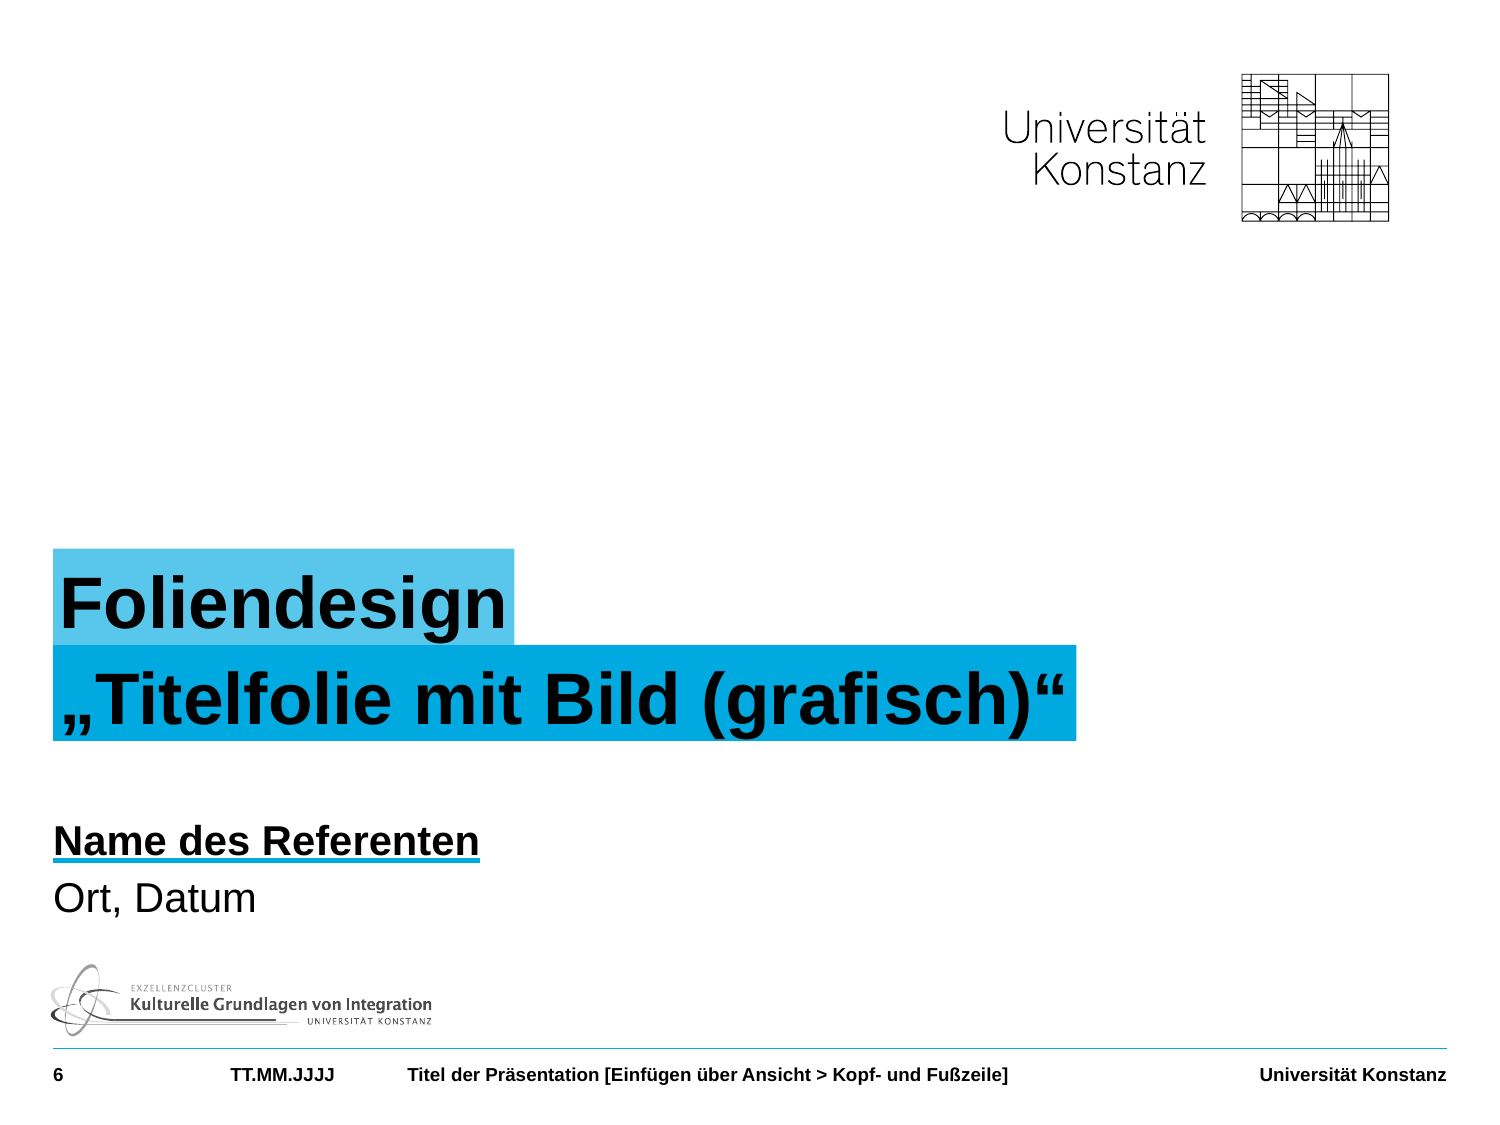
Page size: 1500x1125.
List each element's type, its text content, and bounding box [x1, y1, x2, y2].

text_box Foliendesign [53, 548, 515, 645]
list Ort, Datum [53, 819, 1092, 922]
text_box „Titelfolie mit Bild (grafisch)“ [53, 644, 1077, 741]
title Name des Referenten [53, 797, 1093, 865]
